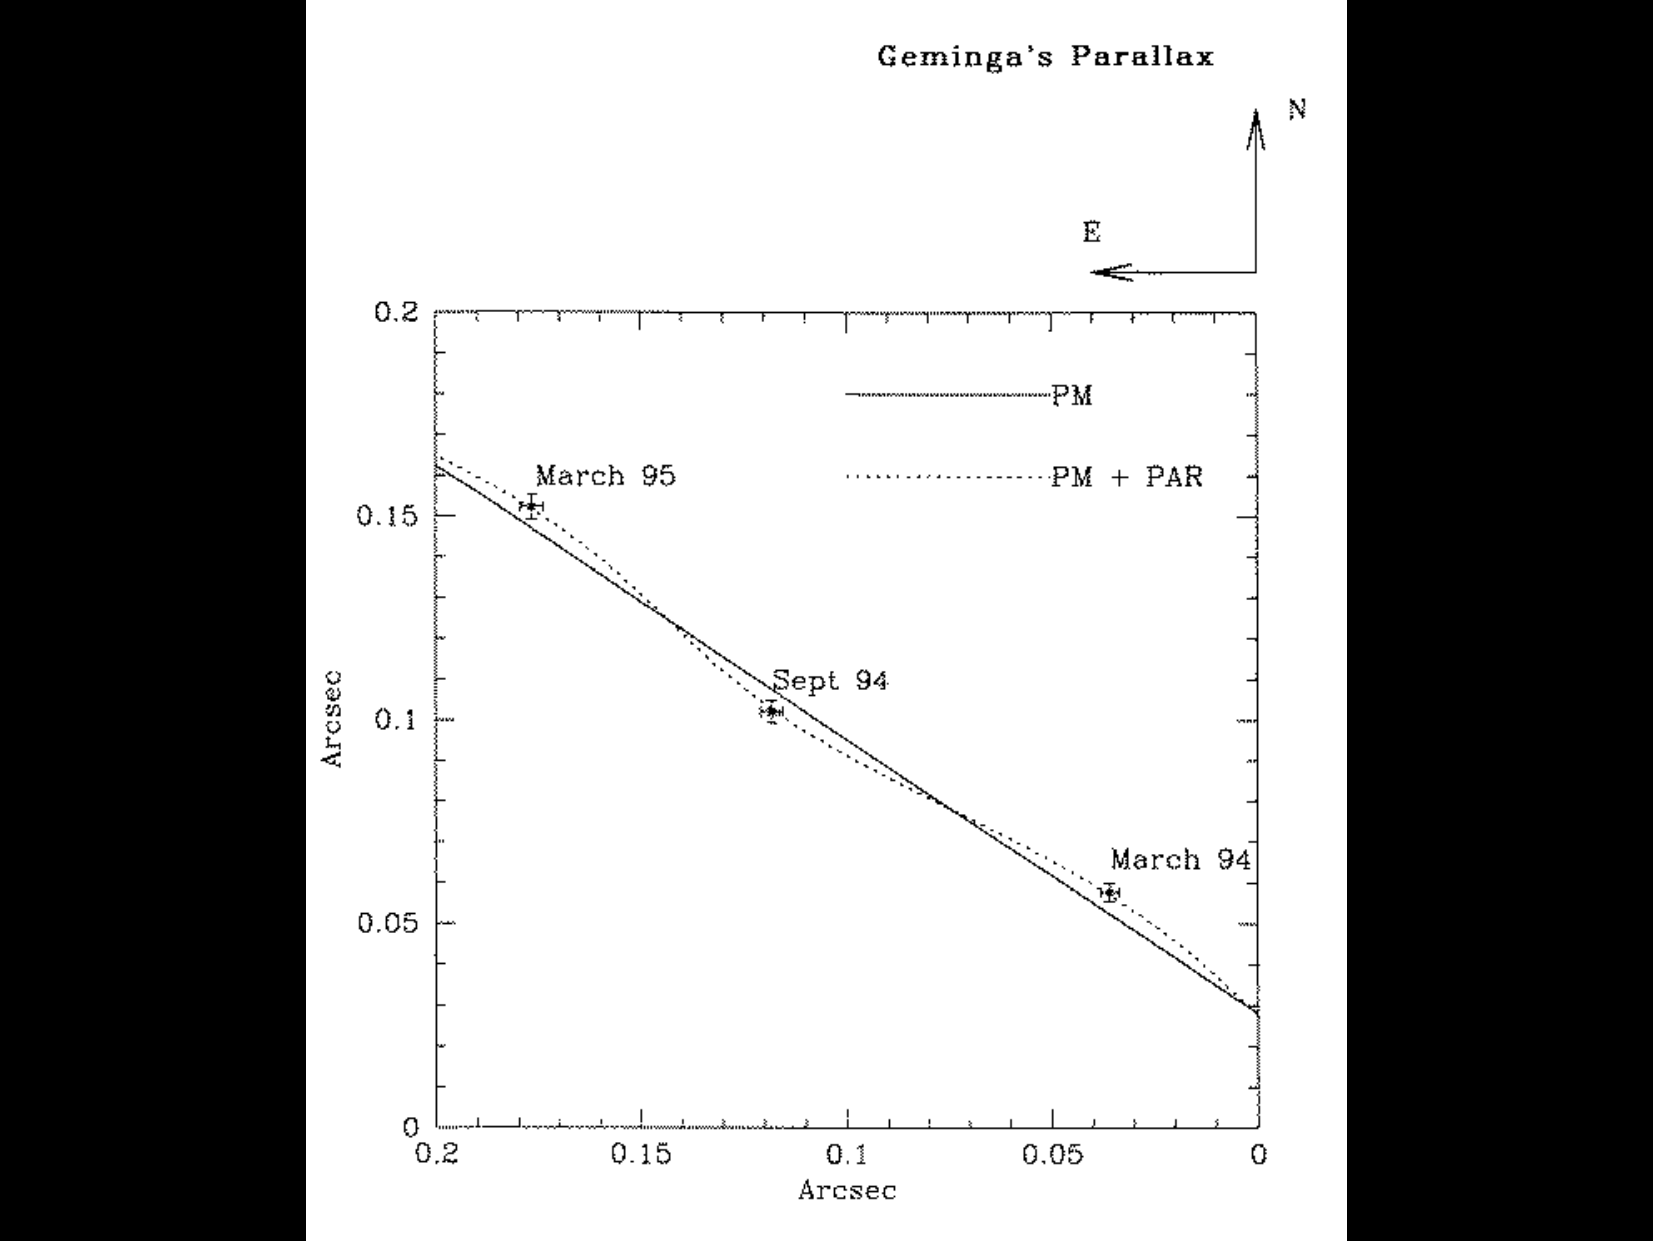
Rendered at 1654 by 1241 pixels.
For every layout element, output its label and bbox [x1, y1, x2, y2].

picture [306, 0, 1347, 1241]
